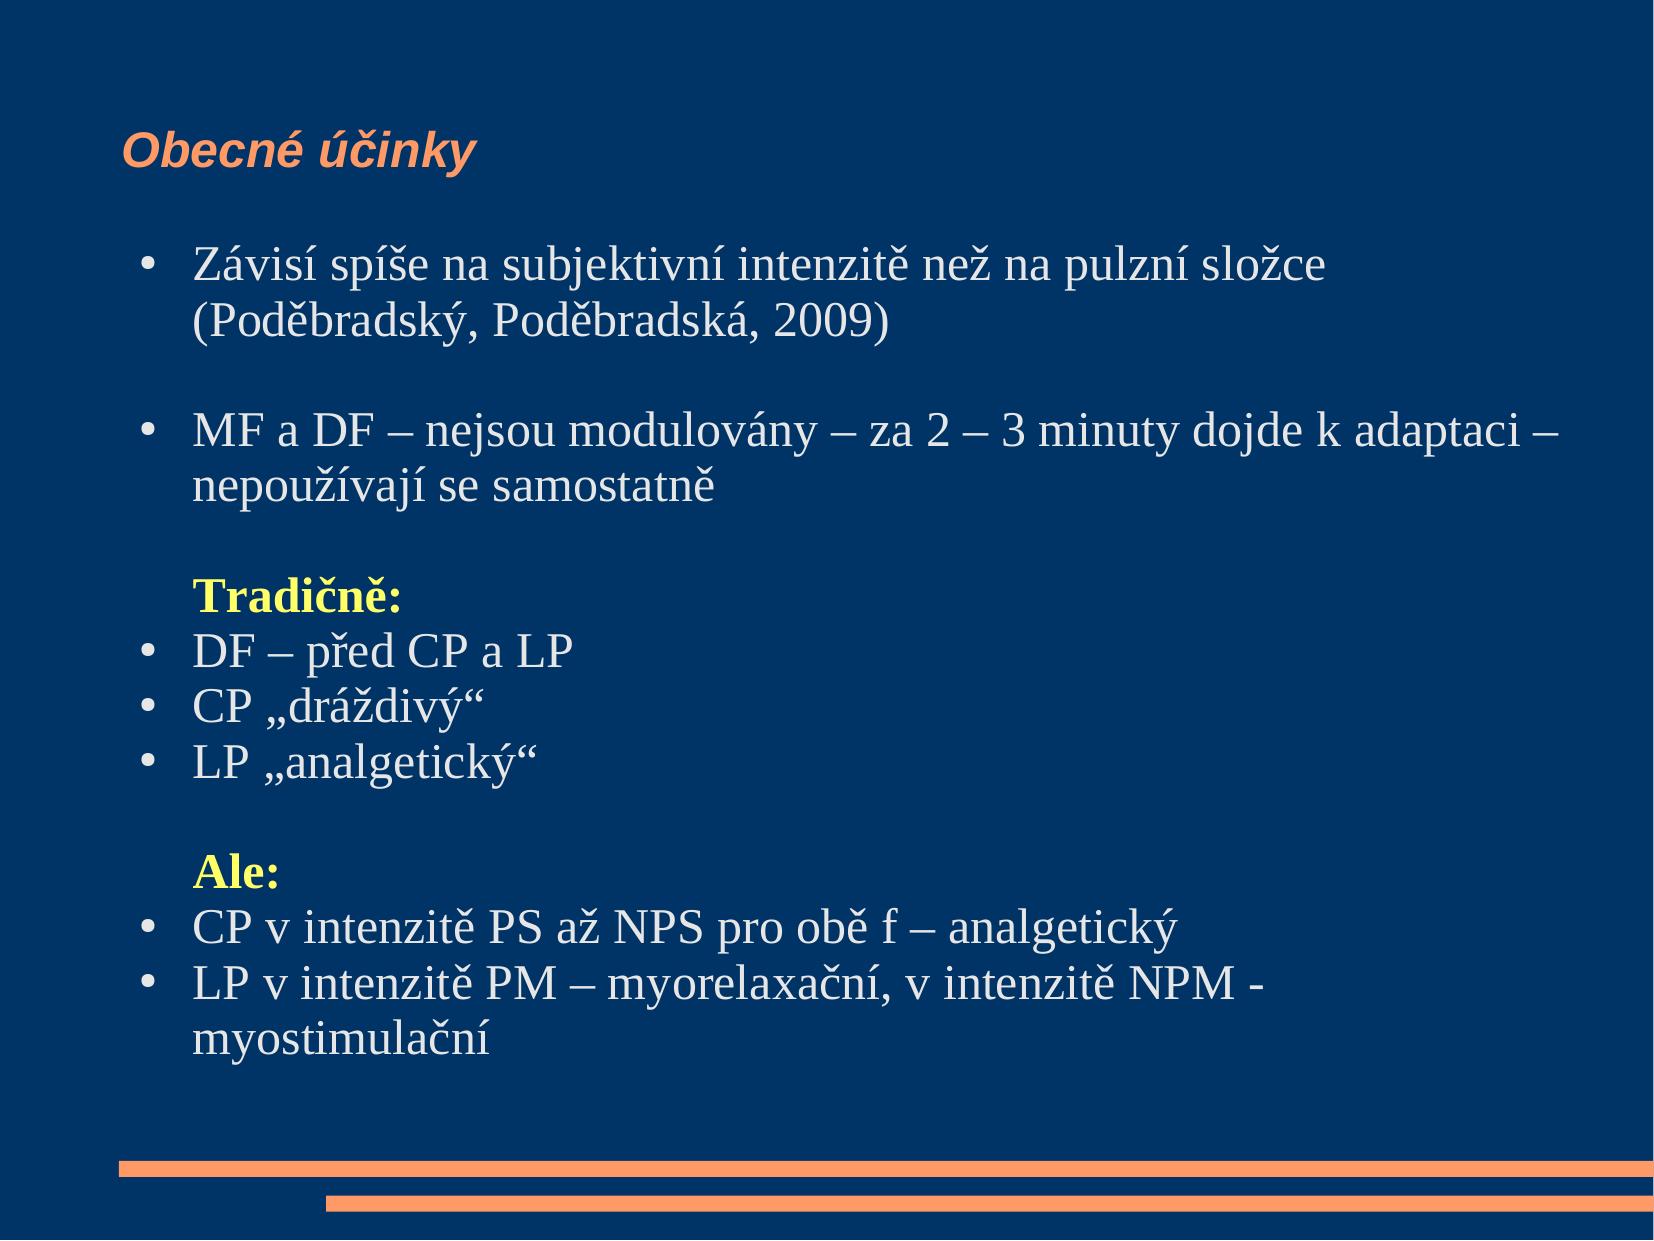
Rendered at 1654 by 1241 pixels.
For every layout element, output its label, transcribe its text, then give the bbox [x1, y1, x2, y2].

title Obecné účinky [121, 46, 1534, 236]
list Závisí spíše na subjektivní intenzitě než na pulzní složce (Poděbradský, Poděbradská, 2009) MF a DF – nejsou modulovány – za 2 – 3 minuty dojde k adaptaci – nepoužívají se samostatně Tradičně: DF – před CP a LP CP „dráždivý“ LP „analgetický“ Ale: CP v intenzitě PS až NPS pro obě f – analgetický LP v intenzitě PM – myorelaxační, v intenzitě NPM - myostimulační [121, 236, 1561, 1147]
